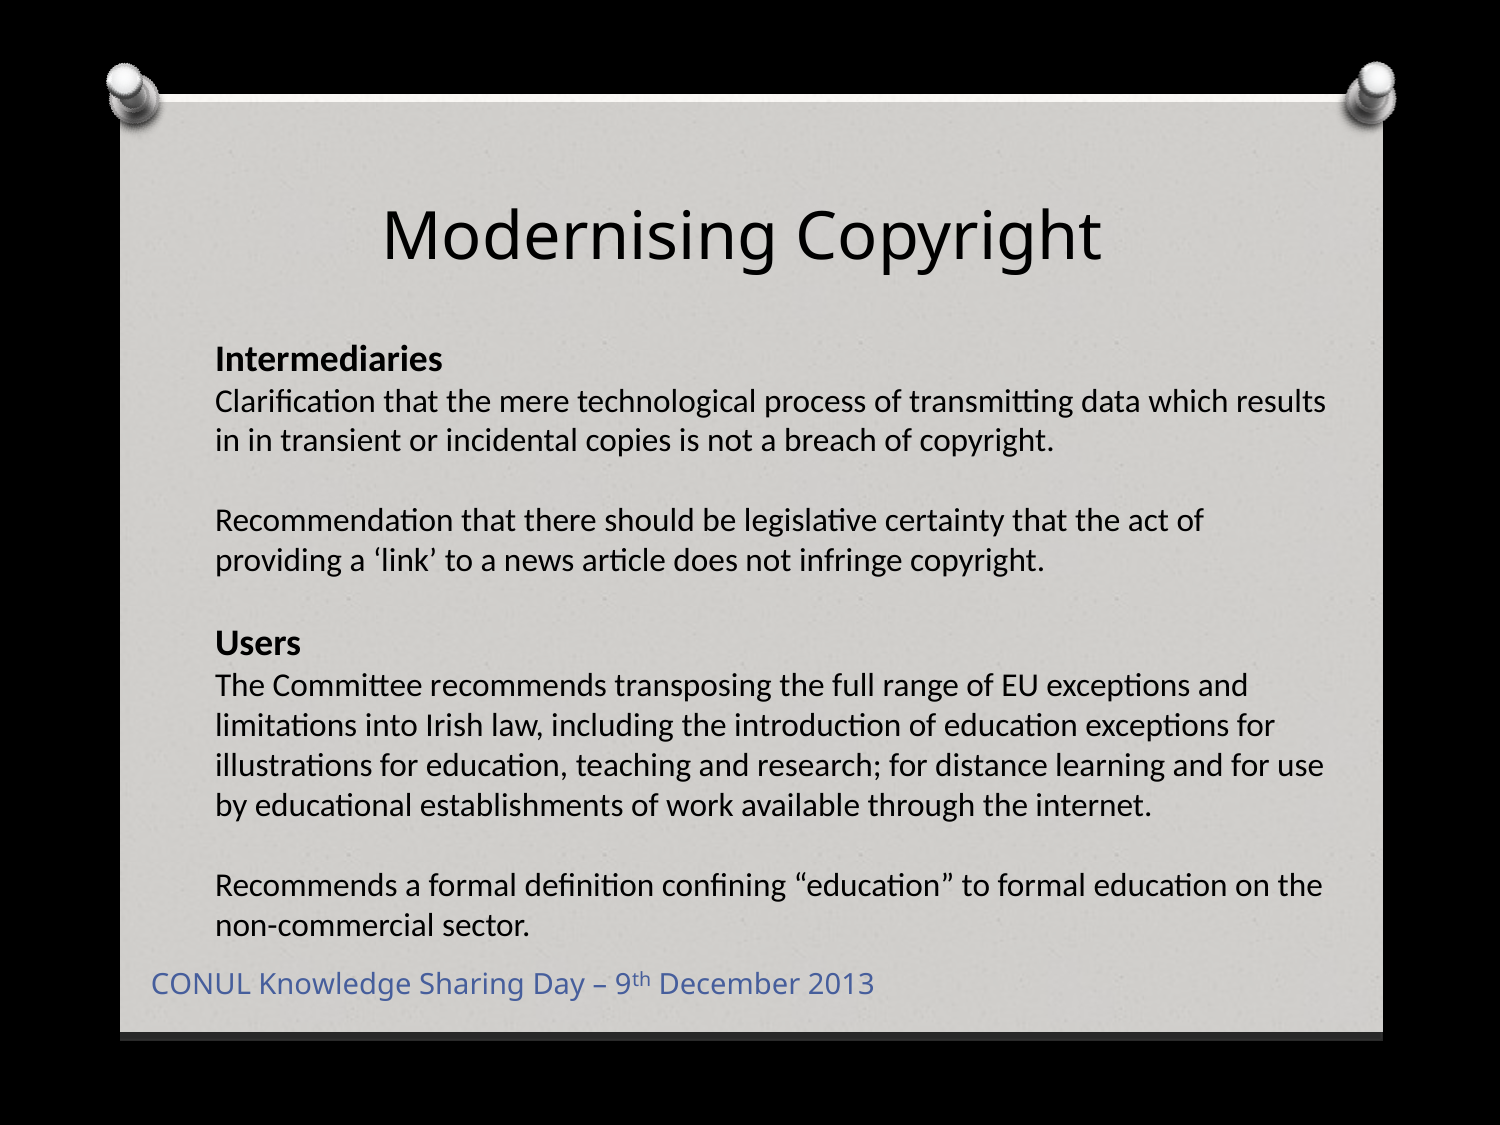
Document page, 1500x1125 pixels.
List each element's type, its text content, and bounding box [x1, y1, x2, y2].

text_box CONUL Knowledge Sharing Day – 9th December 2013 [136, 958, 1069, 1008]
text_box Intermediaries Clarification that the mere technological process of transmitting data which results in in transient or incidental copies is not a breach of copyright. Recommendation that there should be legislative certainty that the act of providing a ‘link’ to a news article does not infringe copyright. Users The Committee recommends transposing the full range of EU exceptions and limitations into Irish law, including the introduction of education exceptions for illustrations for education, teaching and research; for distance learning and for use by educational establishments of work available through the internet. Recommends a formal definition confining “education” to formal education on the non-commercial sector. [200, 326, 1346, 950]
title Modernising Copyright [179, 134, 1323, 332]
